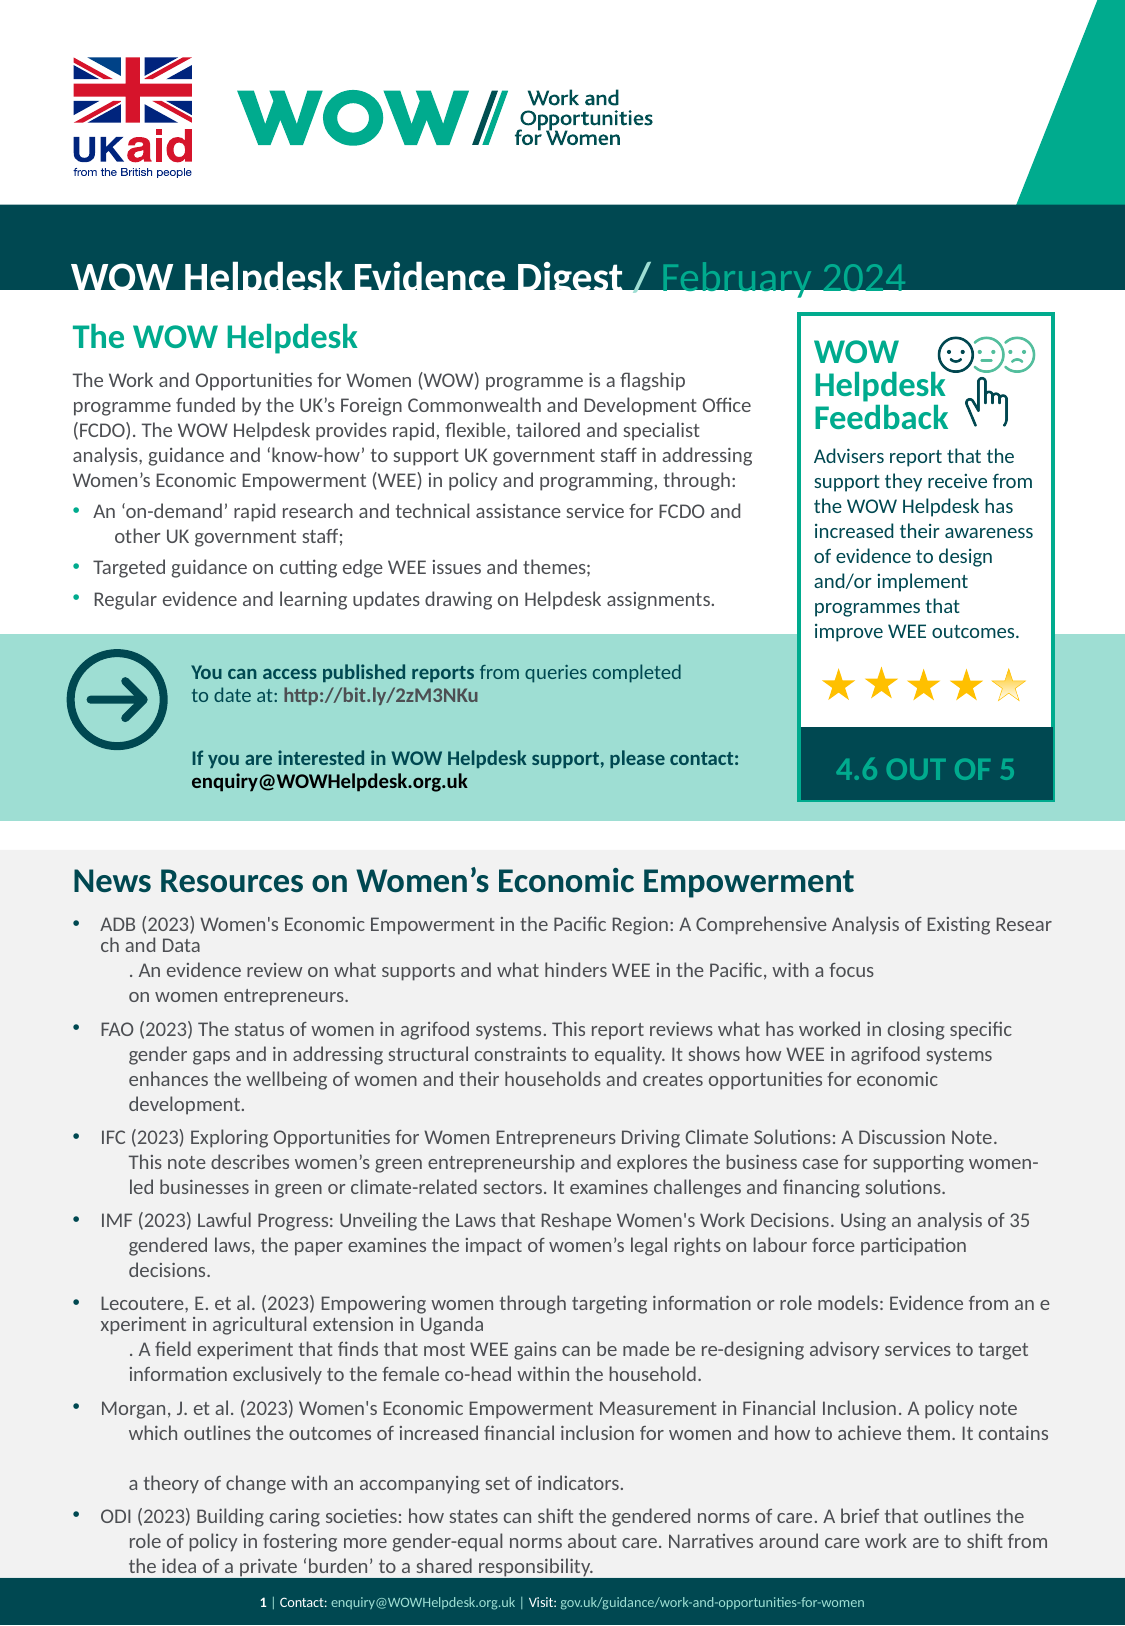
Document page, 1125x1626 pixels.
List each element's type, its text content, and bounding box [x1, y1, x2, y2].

text_box 4.6 OUT OF 5 [799, 739, 1053, 796]
text_box News Resources on Women’s Economic Empowerment [72, 857, 1056, 917]
picture [47, 49, 666, 184]
text_box [864, 666, 899, 699]
text_box [949, 668, 984, 701]
text_box [802, 727, 1052, 739]
picture [52, 635, 182, 765]
text_box WOW Helpdesk Feedback Advisers report that the support they receive from the WOW Helpdesk has increased their awareness of evidence to design and/or implement programmes that improve WEE outcomes. [798, 313, 1053, 801]
text_box [906, 668, 941, 701]
picture [925, 320, 1048, 443]
text_box | Contact: enquiry@WOWHelpdesk.org.uk | Visit: gov.uk/guidance/work-and-opportunities-for-women [0, 1577, 1125, 1625]
text_box ADB (2023) Women's Economic Empowerment in the Pacific Region: A Comprehensive Analysis of Existing Research and Data. An evidence review on what supports and what hinders WEE in the Pacific, with a focus on women entrepreneurs. FAO (2023) The status of women in agrifood systems. This report reviews what has worked in closing specific gender gaps and in addressing structural constraints to equality. It shows how WEE in agrifood systems enhances the wellbeing of women and their households and creates opportunities for economic development. IFC (2023) Exploring Opportunities for Women Entrepreneurs Driving Climate Solutions: A Discussion Note. This note describes women’s green entrepreneurship and explores the business case for supporting women-led businesses in green or climate-related sectors. It examines challenges and financing solutions. IMF (2023) Lawful Progress: Unveiling the Laws that Reshape Women's Work Decisions. Using an analysis of 35 gendered laws, the paper examines the impact of women’s legal rights on labour force participation decisions. Lecoutere, E. et al. (2023) Empowering women through targeting information or role models: Evidence from an experiment in agricultural extension in Uganda. A field experiment that finds that most WEE gains can be made be re-designing advisory services to target information exclusively to the female co-head within the household. Morgan, J. et al. (2023) Women's Economic Empowerment Measurement in Financial Inclusion. A policy note which outlines the outcomes of increased financial inclusion for women and how to achieve them. It contains a theory of change with an accompanying set of indicators. ODI (2023) Building caring societies: how states can shift the gendered norms of care. A brief that outlines the role of policy in fostering more gender-equal norms about care. Narratives around care work are to shift from the idea of a private ‘burden’ to a shared responsibility. WTO (2023) Making trade work for women: Key findings from the 2022 World Trade Congress on Gender. A book that contains evidence and data presented at the conference. Topics range from gender provisions in trade agreements to how women entrepreneurs are organising to engage in international trade. [72, 911, 1053, 1577]
text_box [0, 634, 1125, 821]
text_box The WOW Helpdesk [72, 313, 593, 373]
text_box The Work and Opportunities for Women (WOW) programme is a flagship programme funded by the UK’s Foreign Commonwealth and Development Office (FCDO). The WOW Helpdesk provides rapid, flexible, tailored and specialist analysis, guidance and ‘know-how’ to support UK government staff in addressing Women’s Economic Empowerment (WEE) in policy and programming, through: An ‘on-demand’ rapid research and technical assistance service for FCDO and other UK government staff; Targeted guidance on cutting edge WEE issues and themes; Regular evidence and learning updates drawing on Helpdesk assignments. [72, 366, 773, 613]
text_box [992, 668, 1026, 701]
text_box WOW Helpdesk Evidence Digest / February 2024 [0, 204, 1125, 290]
text_box [0, 849, 1125, 1577]
text_box [821, 668, 856, 701]
text_box You can access published reports from queries completed to date at: http://bit.ly/2zM3NKu If you are interested in WOW Helpdesk support, please contact: enquiry@WOWHelpdesk.org.uk [191, 629, 790, 820]
